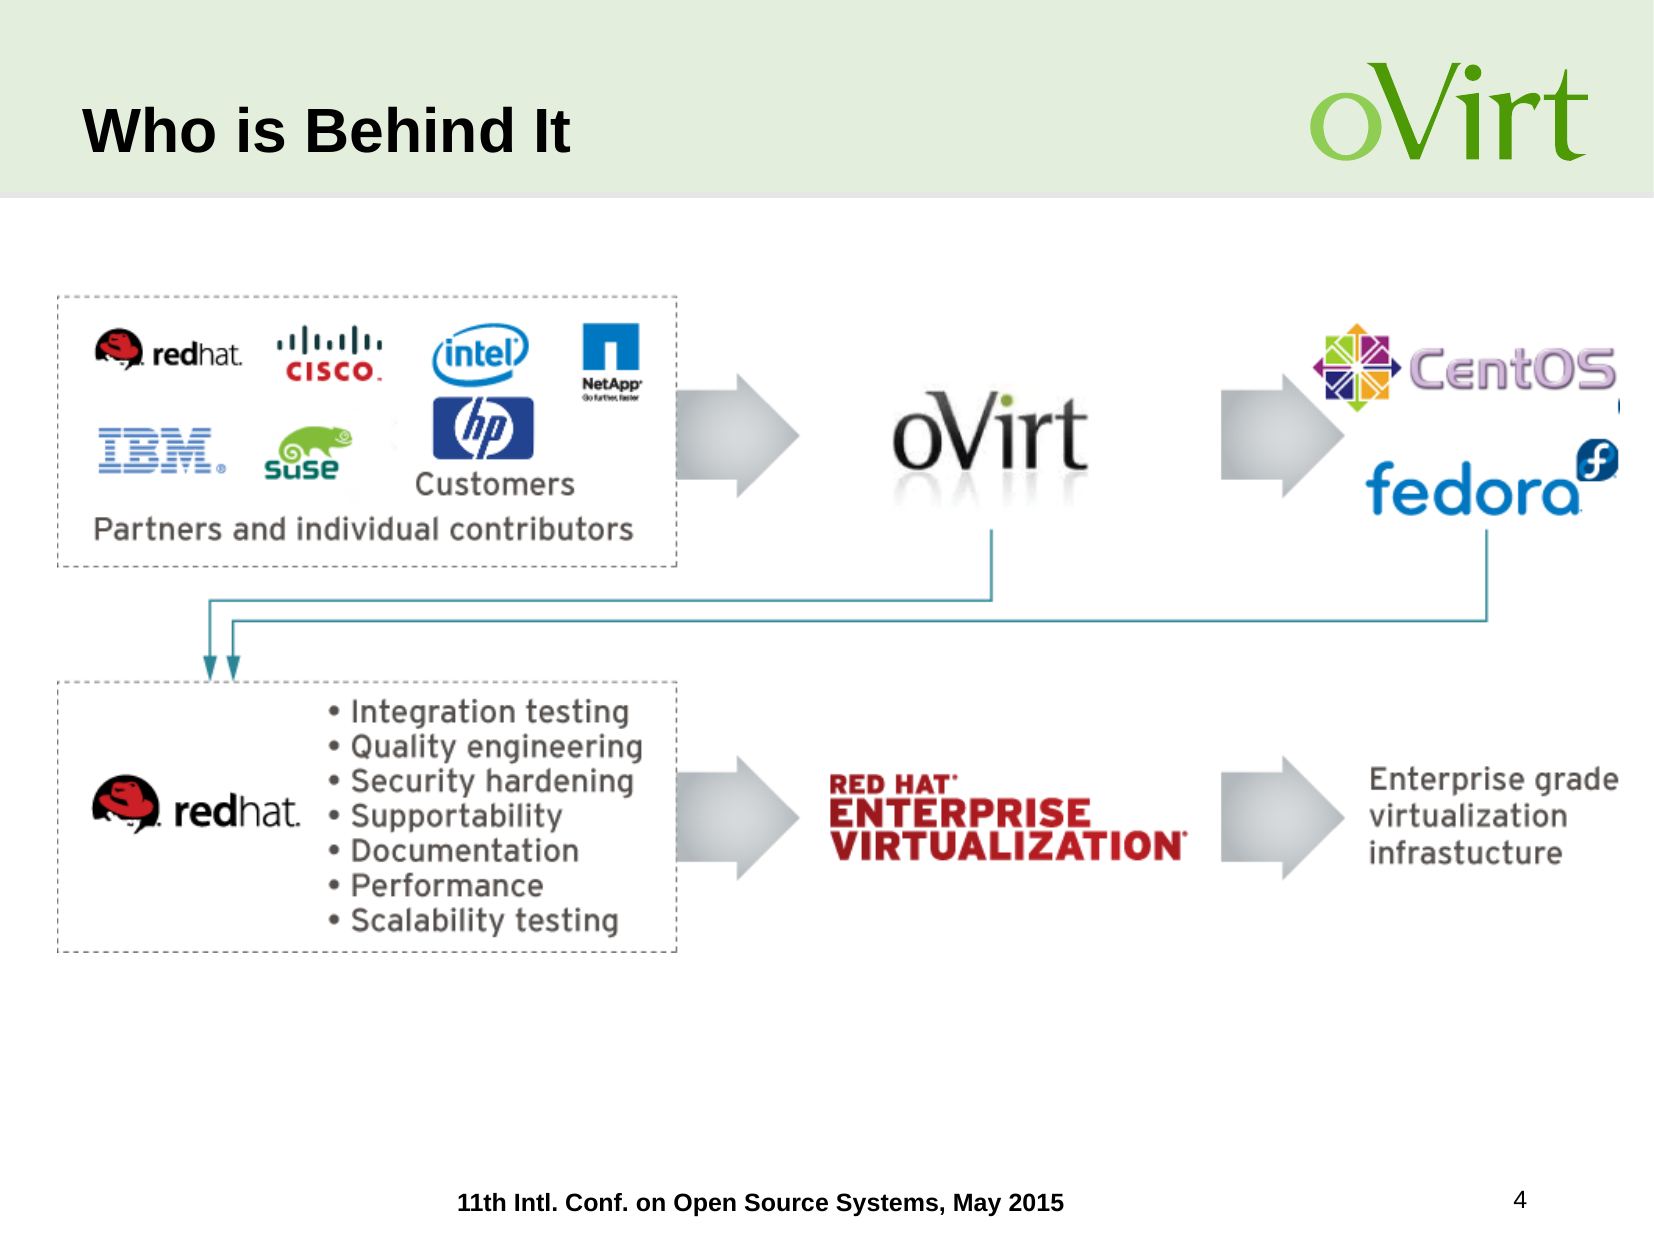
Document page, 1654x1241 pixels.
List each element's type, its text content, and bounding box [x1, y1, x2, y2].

title Who is Behind It [82, 37, 1571, 226]
picture [57, 292, 1620, 953]
